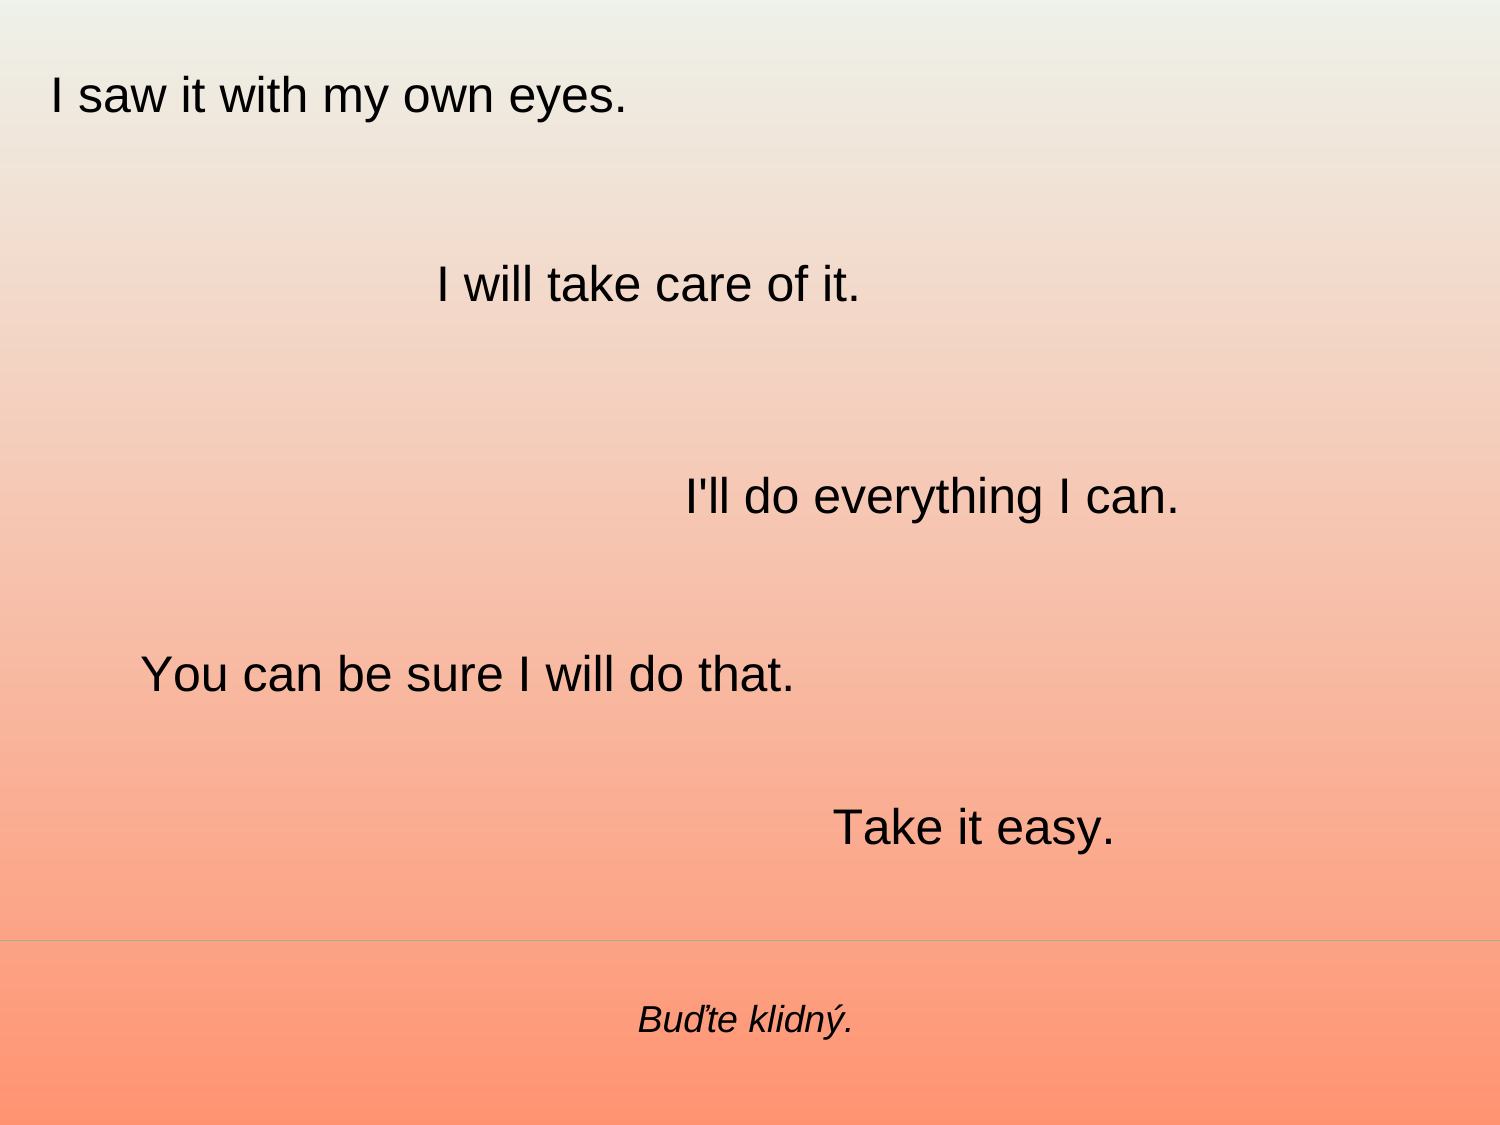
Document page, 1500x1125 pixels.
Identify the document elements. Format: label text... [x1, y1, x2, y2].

text_box You can be sure I will do that. [125, 633, 811, 709]
text_box I'll do everything I can. [669, 456, 1196, 532]
text_box I will take care of it. [421, 243, 877, 319]
text_box I saw it with my own eyes. [35, 54, 739, 131]
text_box Buďte klidný. [622, 987, 870, 1049]
text_box Take it easy. [817, 786, 1131, 863]
